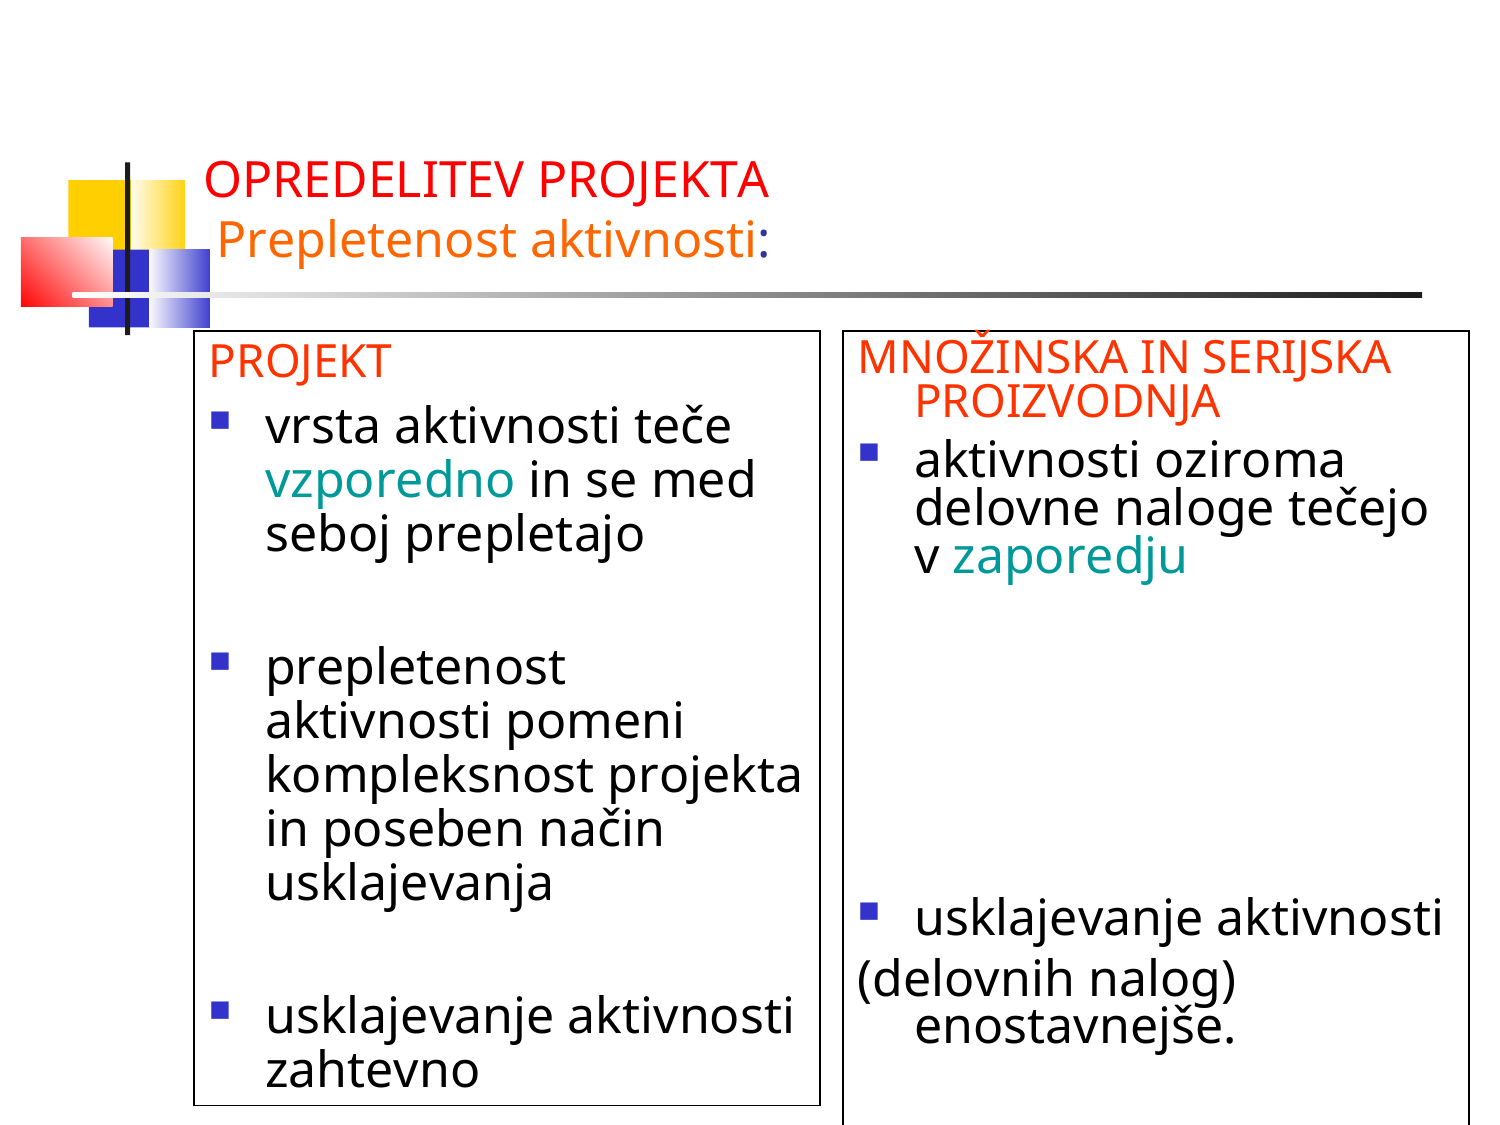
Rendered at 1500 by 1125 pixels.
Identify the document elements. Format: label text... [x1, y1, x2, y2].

list PROJEKT vrsta aktivnosti teče vzporedno in se med seboj prepletajo prepletenost aktivnosti pomeni kompleksnost projekta in poseben način usklajevanja usklajevanje aktivnosti zahtevno [193, 331, 820, 1052]
list MNOŽINSKA IN SERIJSKA PROIZVODNJA aktivnosti oziroma delovne naloge tečejo v zaporedju usklajevanje aktivnosti (delovnih nalog) enostavnejše. [842, 331, 1469, 1087]
title OPREDELITEV PROJEKTA Prepletenost aktivnosti: [188, 35, 1468, 276]
